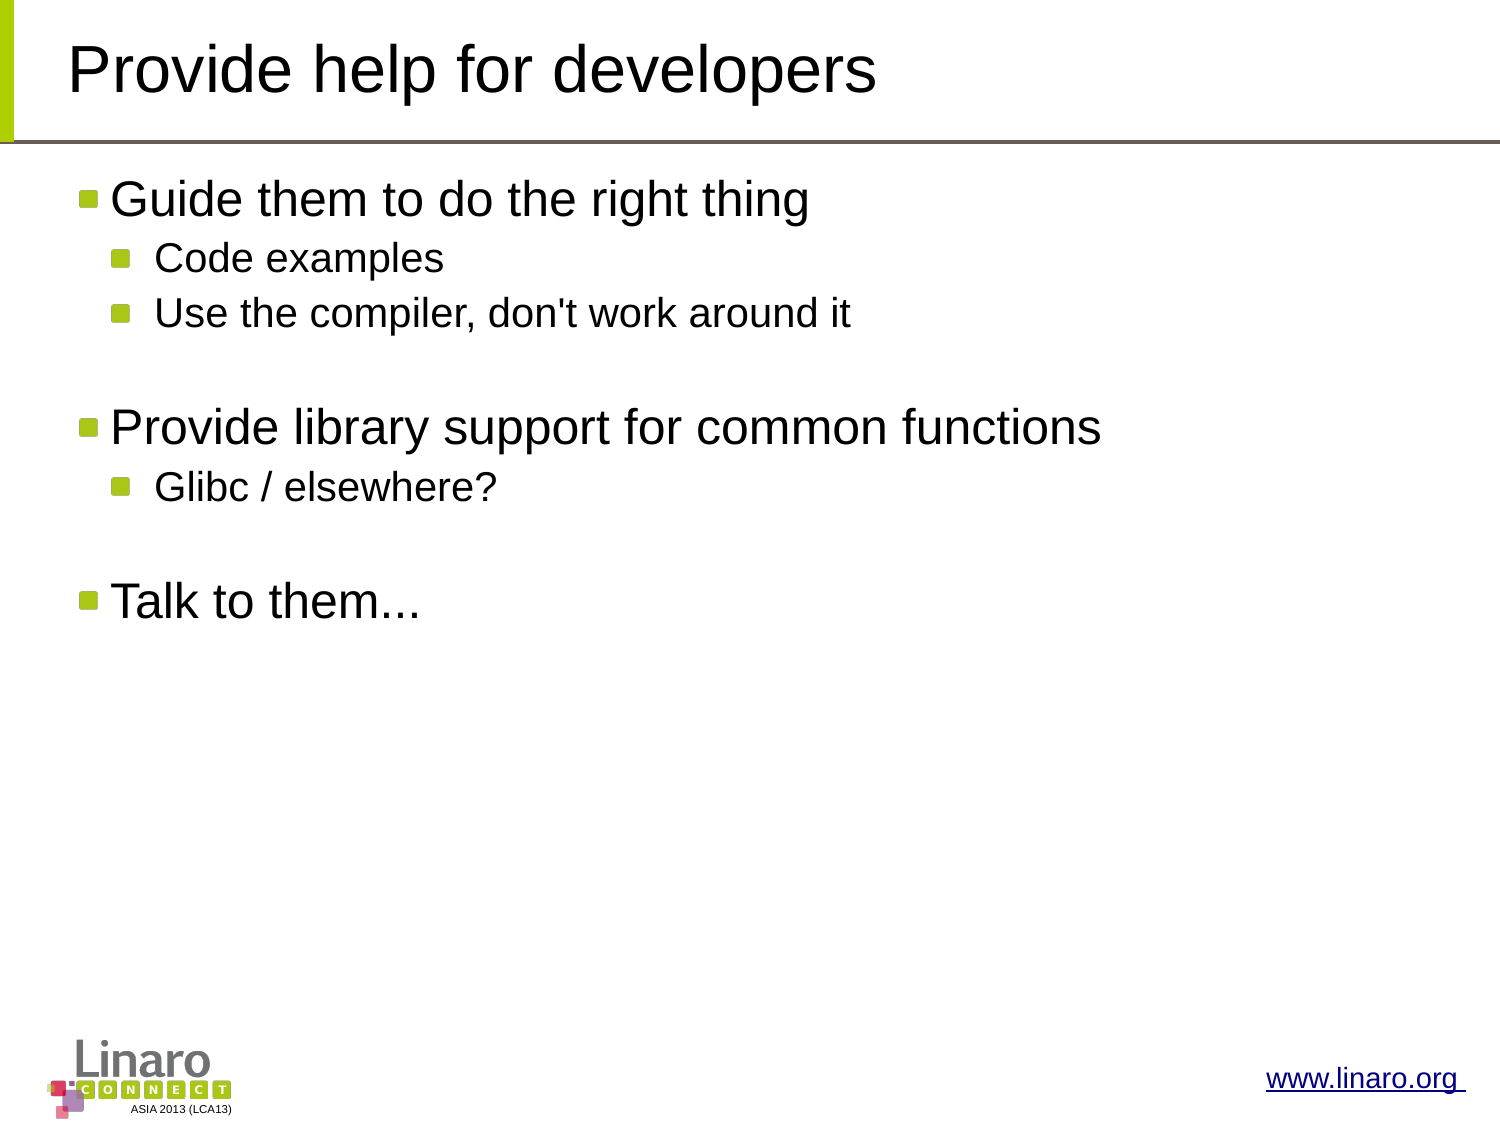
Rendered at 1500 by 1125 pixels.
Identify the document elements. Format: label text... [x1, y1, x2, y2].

picture [39, 1034, 240, 1124]
title Provide help for developers [53, 24, 1466, 125]
list Guide them to do the right thing Code examples Use the compiler, don't work around it Provide library support for common functions Glibc / elsewhere? Talk to them... [53, 163, 1467, 817]
